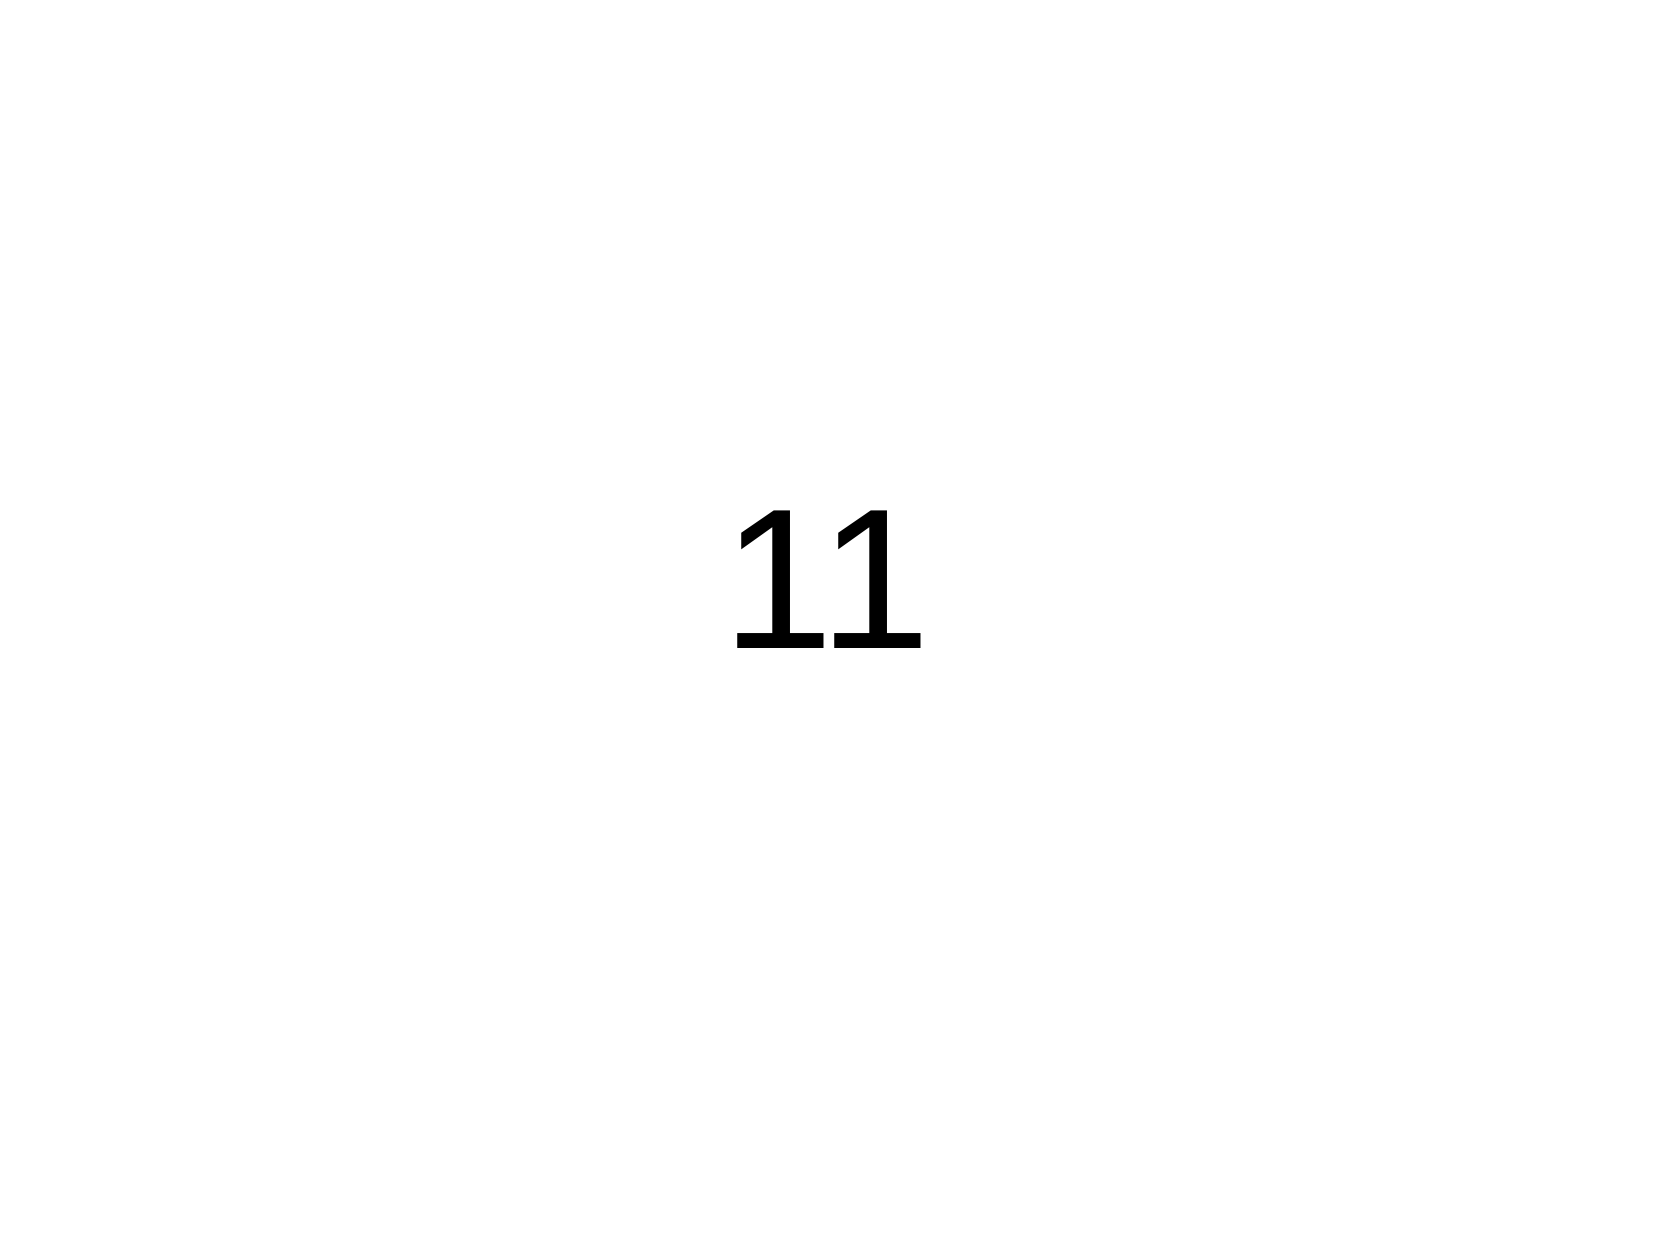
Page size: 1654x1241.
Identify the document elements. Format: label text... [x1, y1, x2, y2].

subtitle 11 [82, 49, 1571, 1109]
